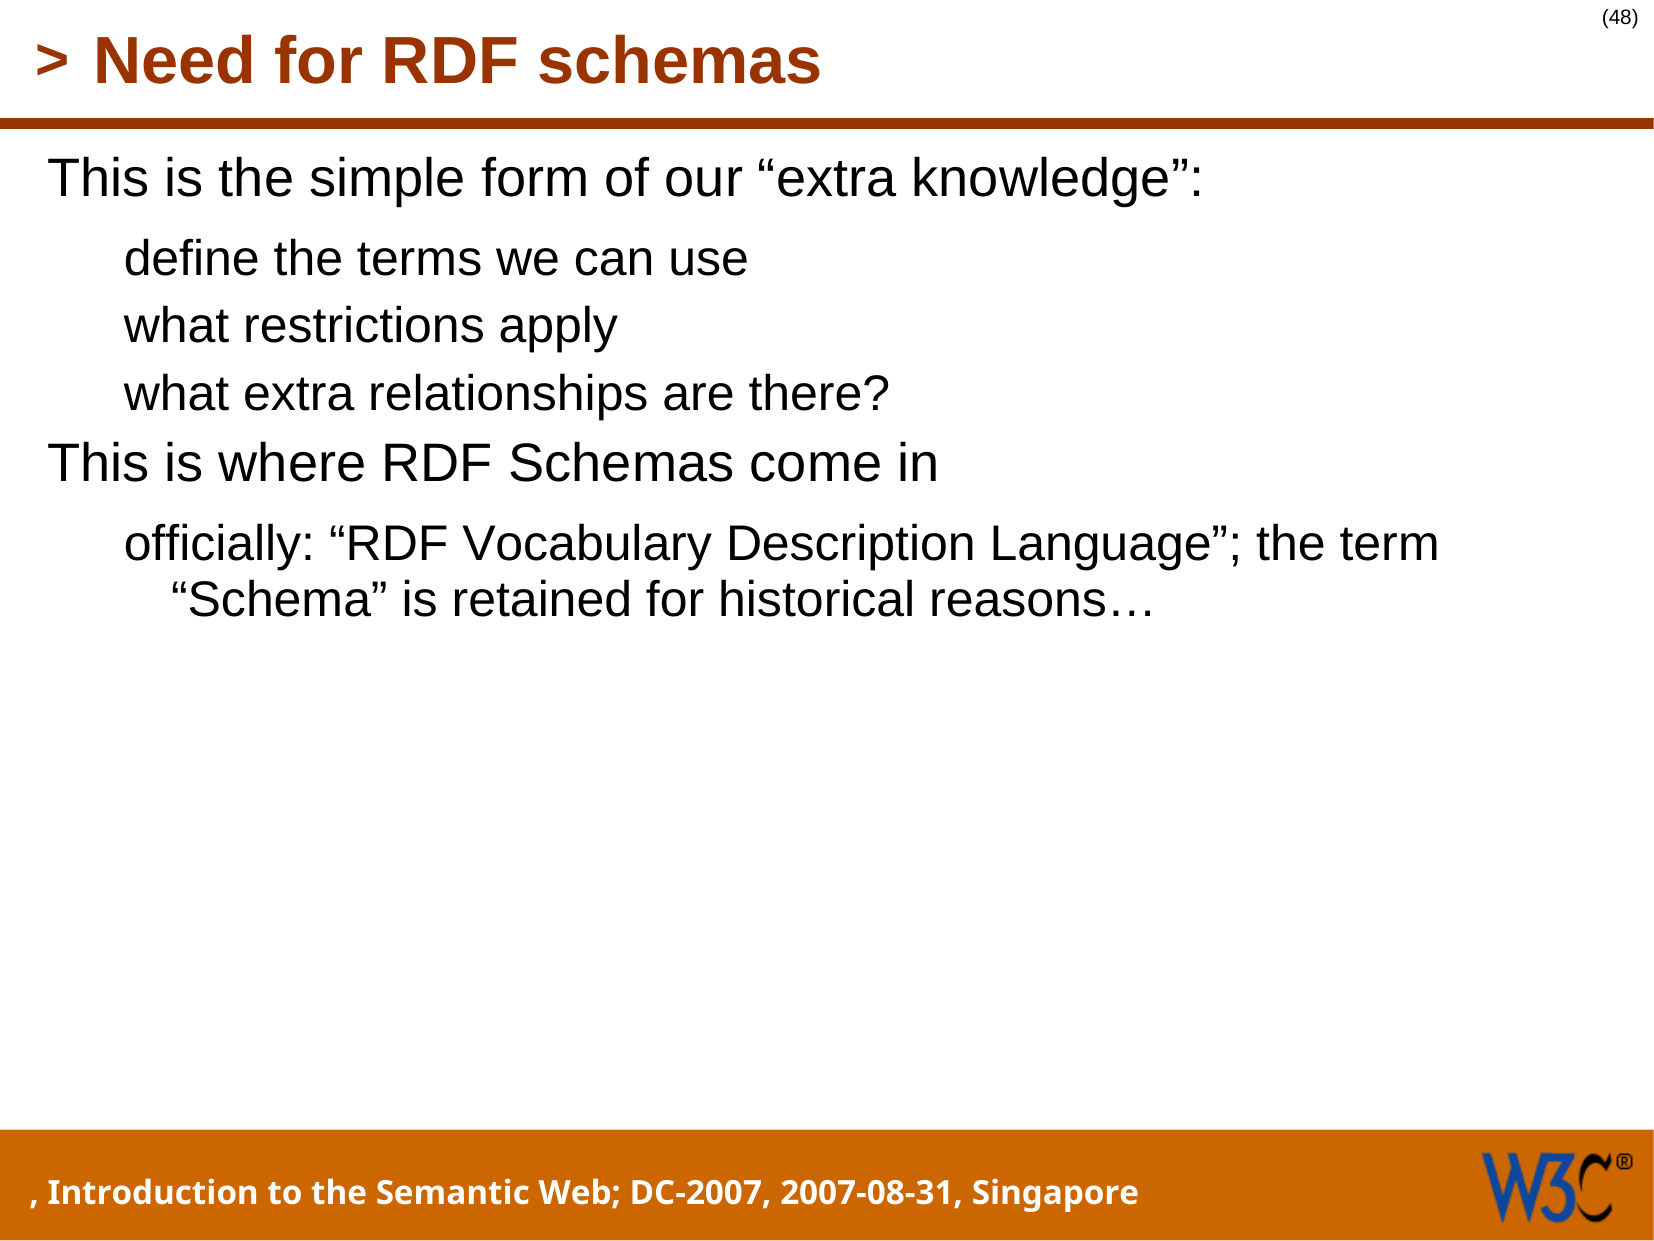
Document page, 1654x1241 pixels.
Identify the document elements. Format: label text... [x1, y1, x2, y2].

list This is the simple form of our “extra knowledge”: define the terms we can use what restrictions apply what extra relationships are there? This is where RDF Schemas come in officially: “RDF Vocabulary Description Language”; the term “Schema” is retained for historical reasons… [29, 147, 1624, 1119]
picture [1477, 1149, 1639, 1228]
title Need for RDF schemas [93, 0, 1493, 119]
